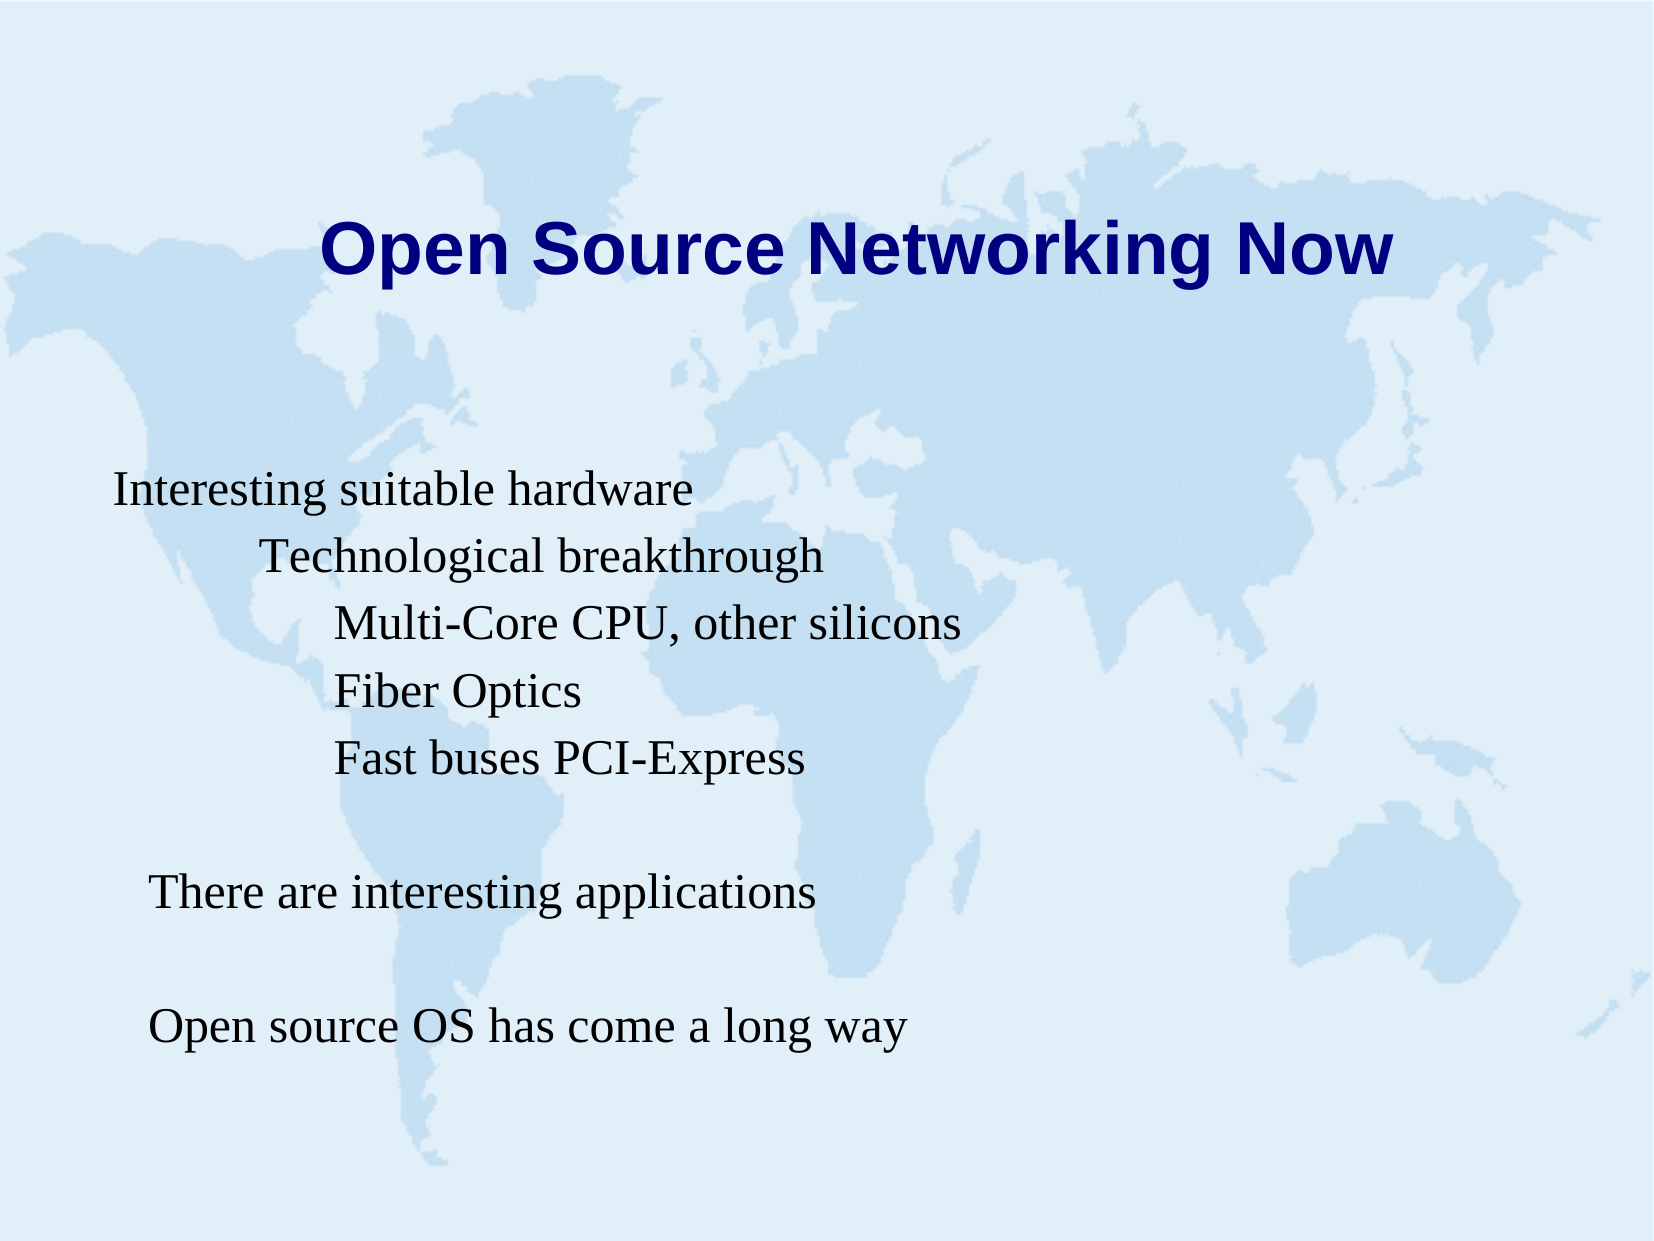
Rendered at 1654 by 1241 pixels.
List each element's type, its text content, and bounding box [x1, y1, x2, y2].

picture [0, 0, 1654, 1241]
subtitle Interesting suitable hardware Technological breakthrough Multi-Core CPU, other silicons Fiber Optics Fast buses PCI-Express There are interesting applications Open source OS has come a long way [112, 458, 1525, 1056]
title Open Source Networking Now [121, 102, 1534, 310]
